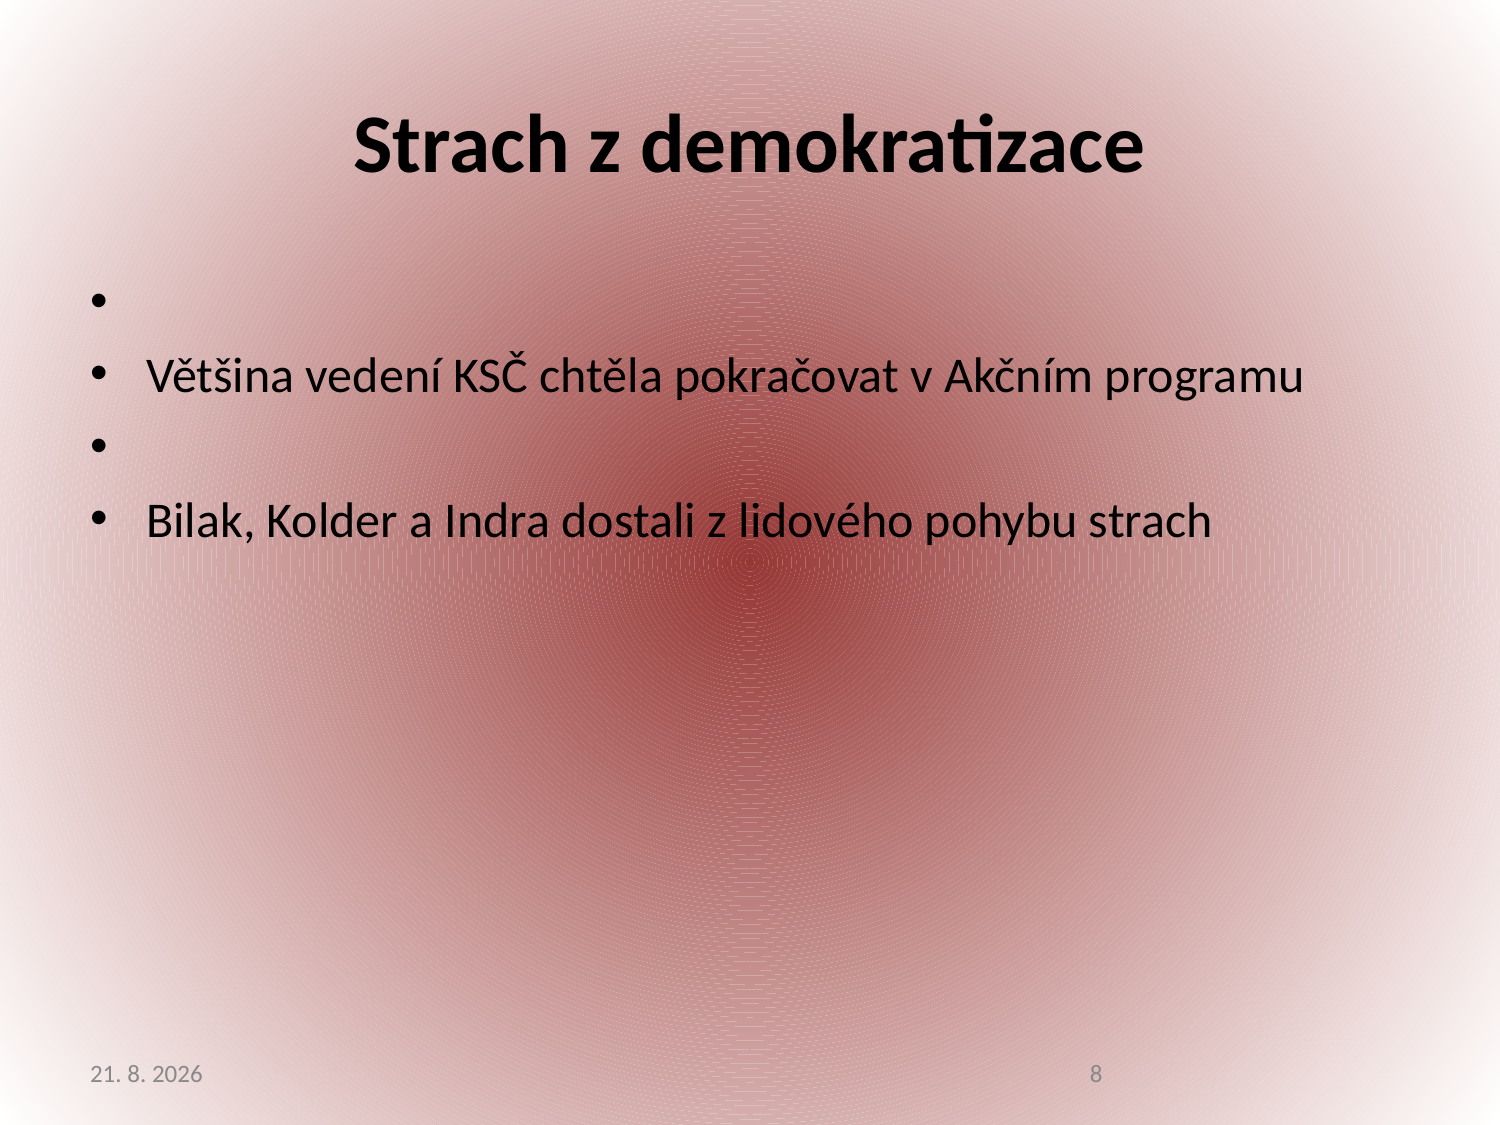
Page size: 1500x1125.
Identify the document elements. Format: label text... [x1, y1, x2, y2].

text_box 8 [1074, 1042, 1426, 1103]
text_box 9.6.2013 [75, 1042, 426, 1103]
list Většina vedení KSČ chtěla pokračovat v Akčním programu Bilak, Kolder a Indra dostali z lidového pohybu strach [75, 262, 1426, 1005]
title Strach z demokratizace [75, 45, 1426, 233]
